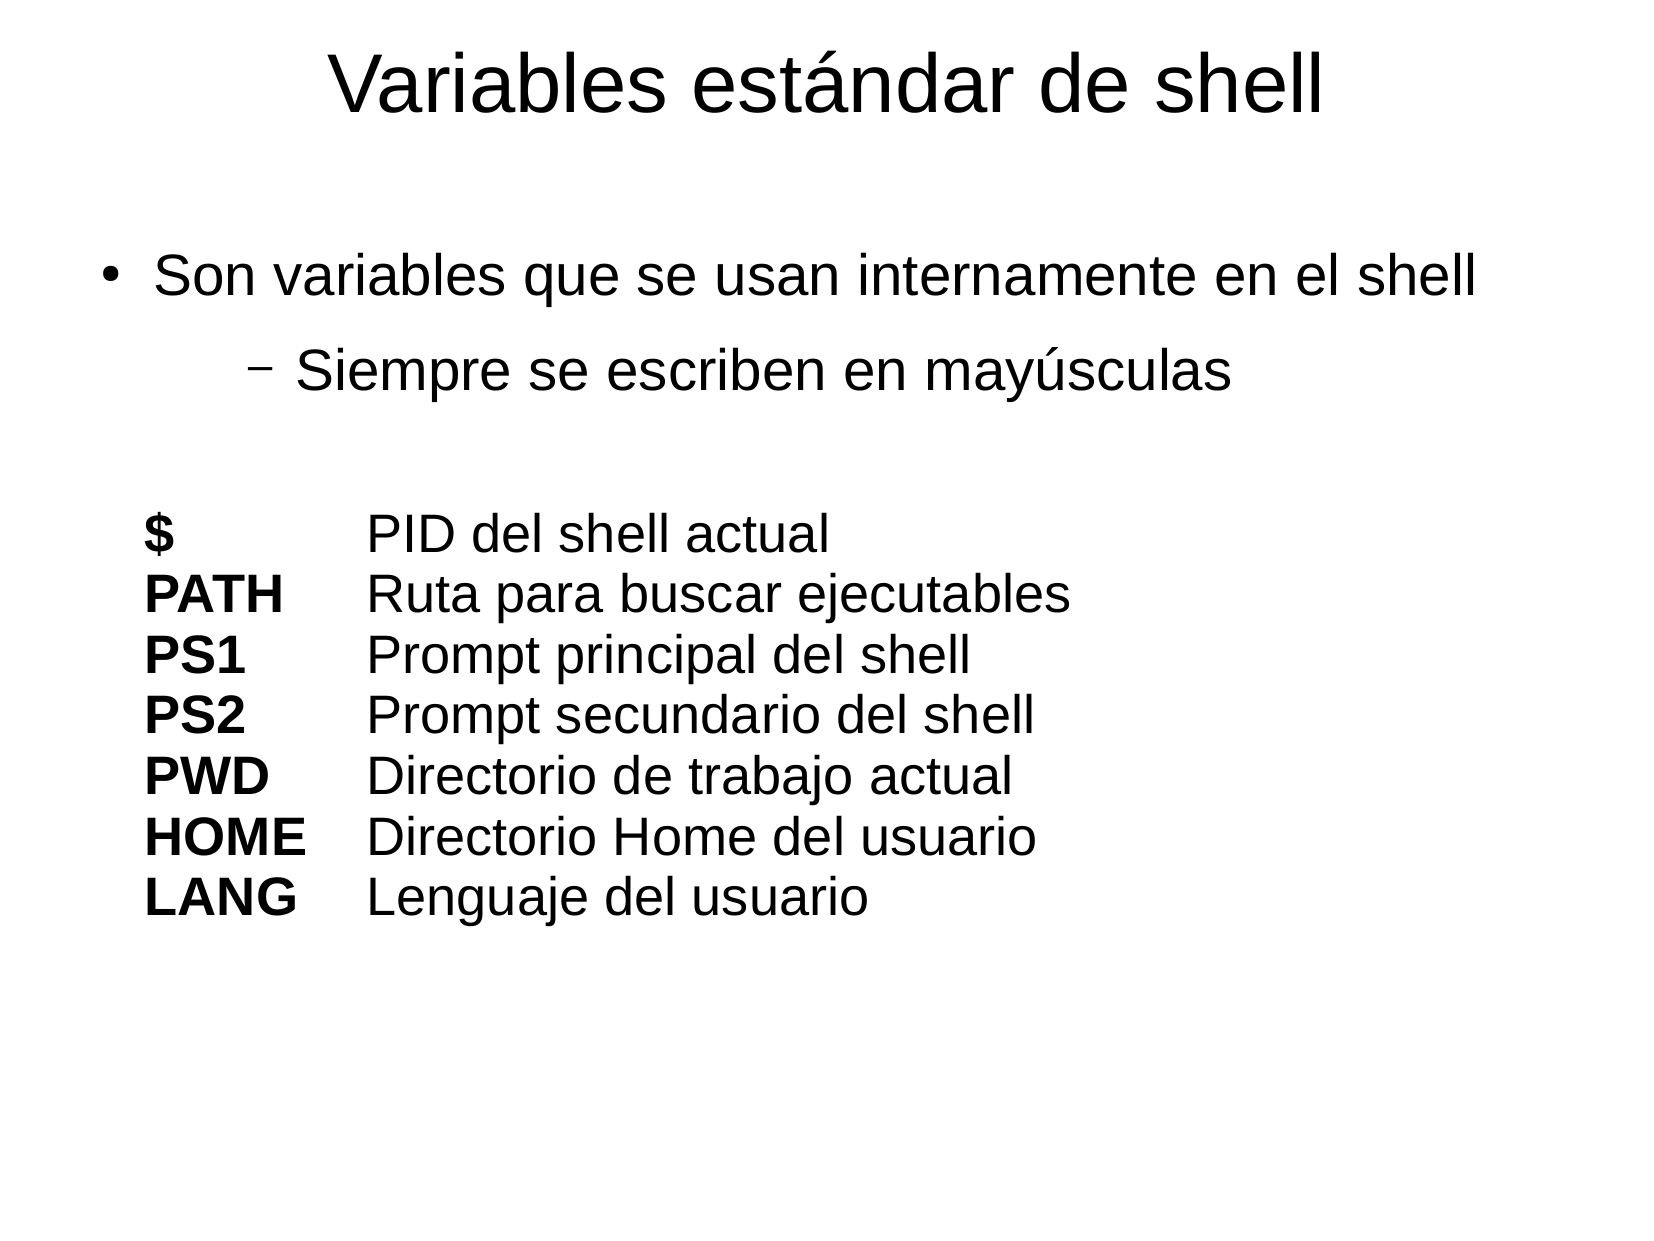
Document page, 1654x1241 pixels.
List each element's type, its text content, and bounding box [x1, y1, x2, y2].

title Variables estándar de shell [82, 19, 1571, 148]
list Son variables que se usan internamente en el shell Siempre se escriben en mayúsculas [82, 242, 1571, 426]
text_box $ PID del shell actual PATH Ruta para buscar ejecutables PS1 Prompt principal del shell PS2 Prompt secundario del shell PWD Directorio de trabajo actual HOME Directorio Home del usuario LANG Lenguaje del usuario [129, 496, 1489, 935]
